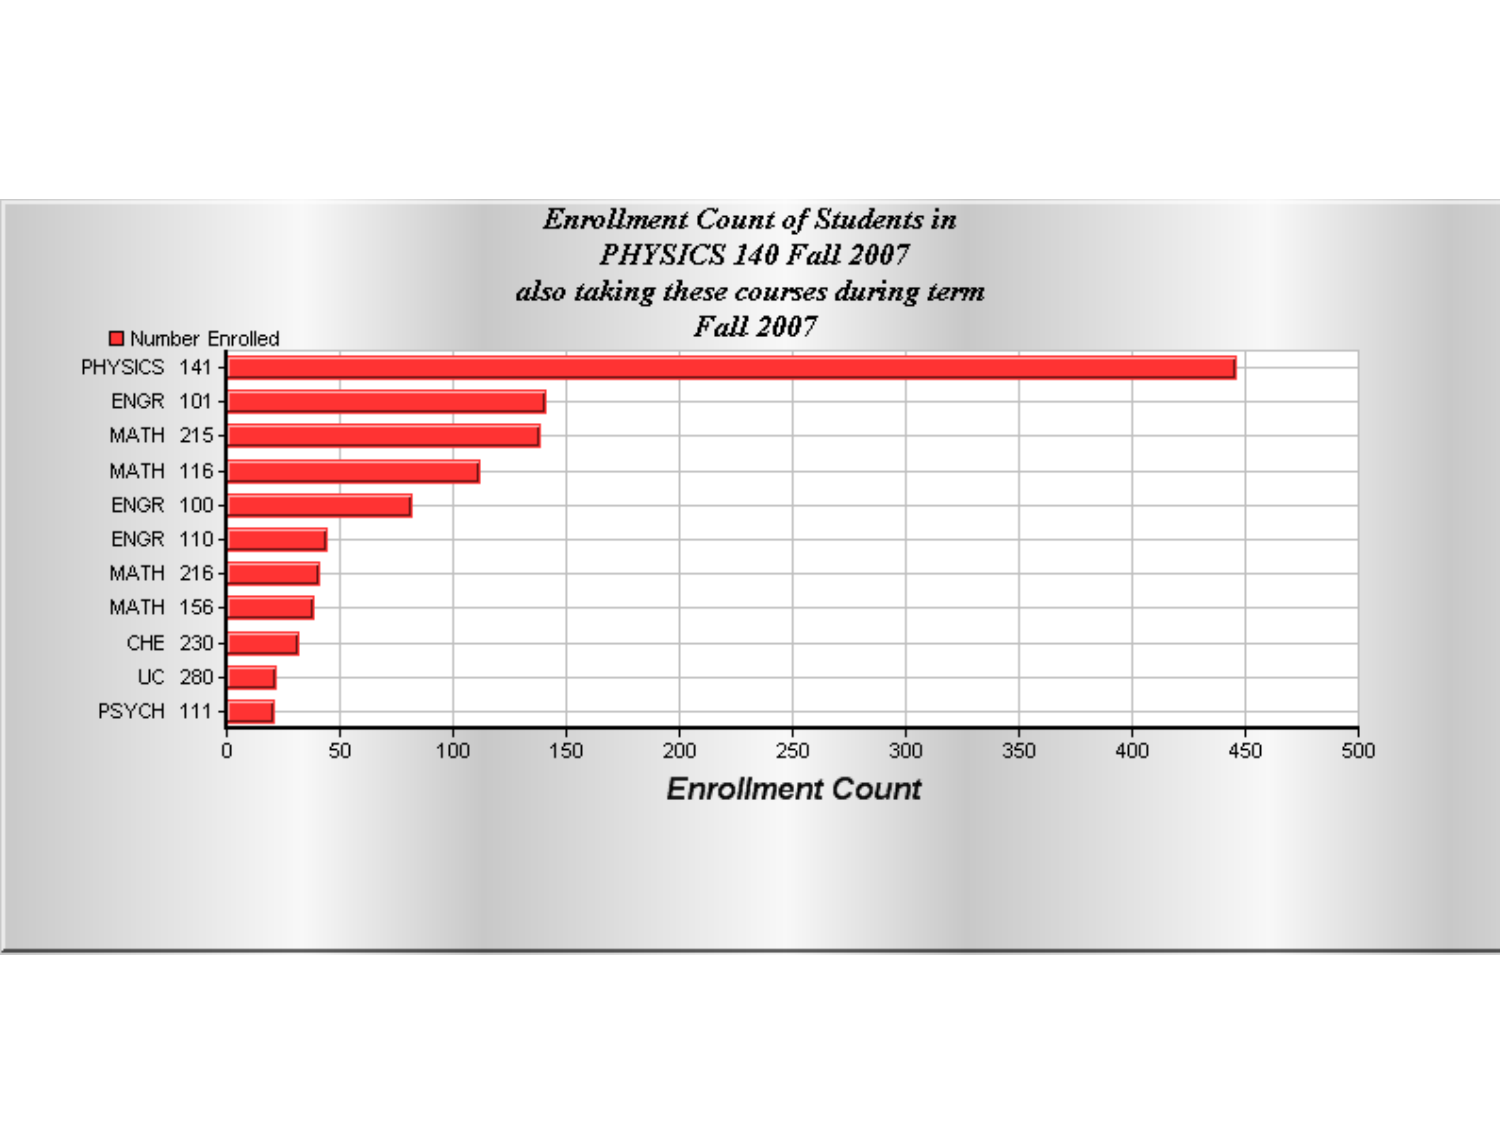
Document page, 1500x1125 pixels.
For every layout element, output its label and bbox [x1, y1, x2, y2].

picture [0, 199, 1500, 955]
